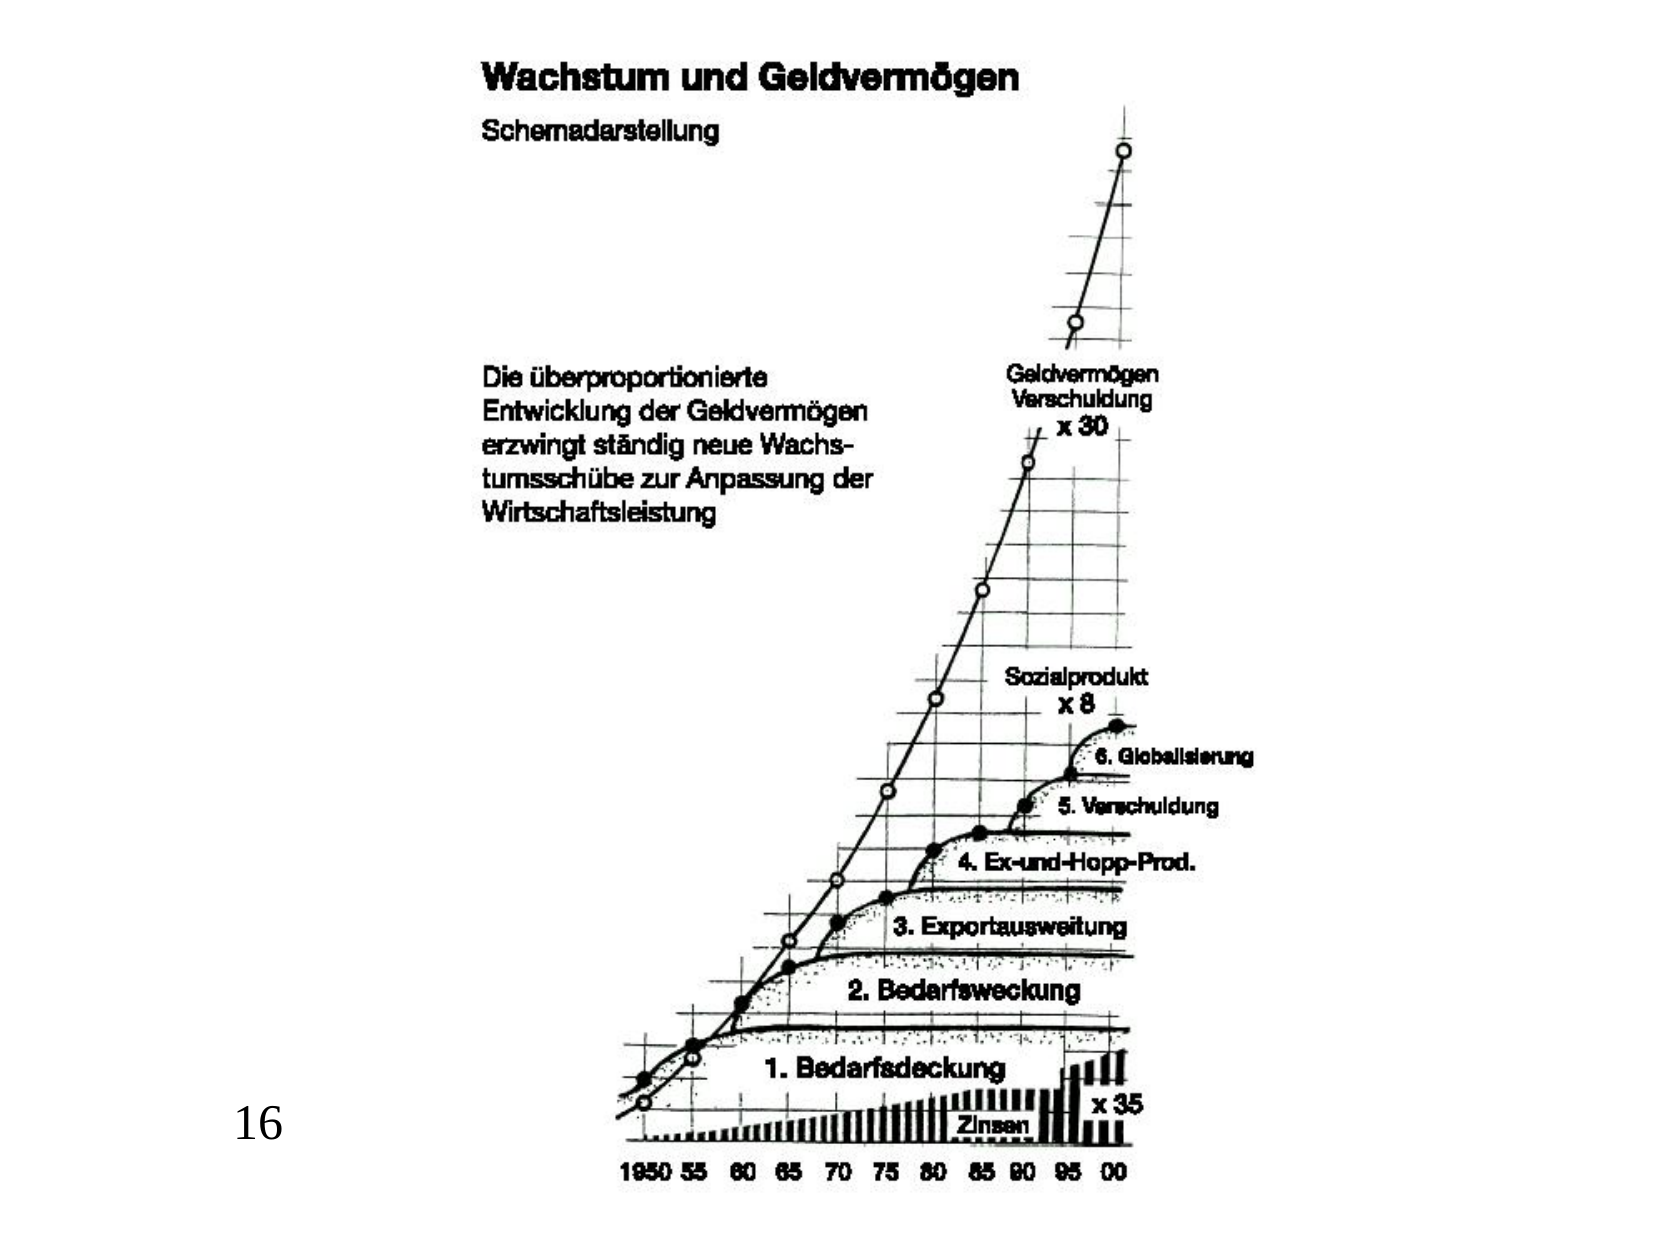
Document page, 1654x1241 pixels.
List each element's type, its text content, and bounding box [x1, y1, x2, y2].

text_box <Nummer> [233, 1089, 444, 1150]
picture [471, 47, 1272, 1203]
